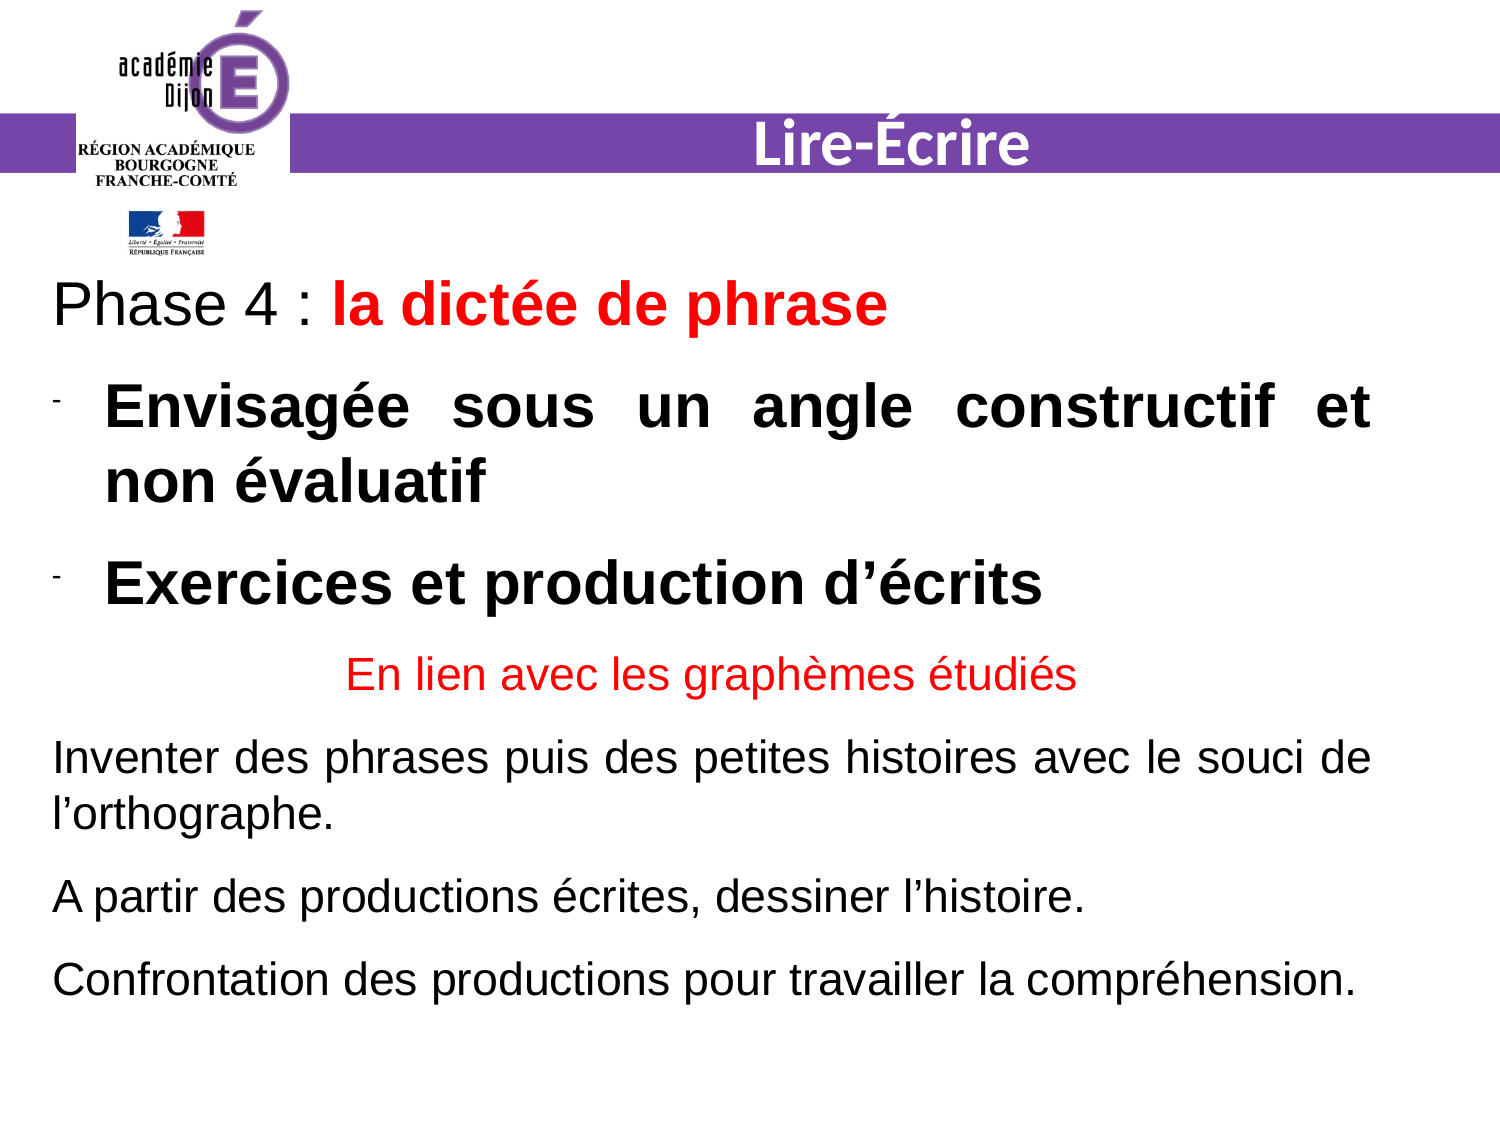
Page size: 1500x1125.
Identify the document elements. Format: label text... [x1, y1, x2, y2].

text_box Phase 4 : la dictée de phrase Envisagée sous un angle constructif et non évaluatif Exercices et production d’écrits En lien avec les graphèmes étudiés Inventer des phrases puis des petites histoires avec le souci de l’orthographe. A partir des productions écrites, dessiner l’histoire. Confrontation des productions pour travailler la compréhension. [37, 256, 1387, 1030]
title Lire-Écrire [360, 45, 1425, 233]
picture [76, 8, 290, 256]
